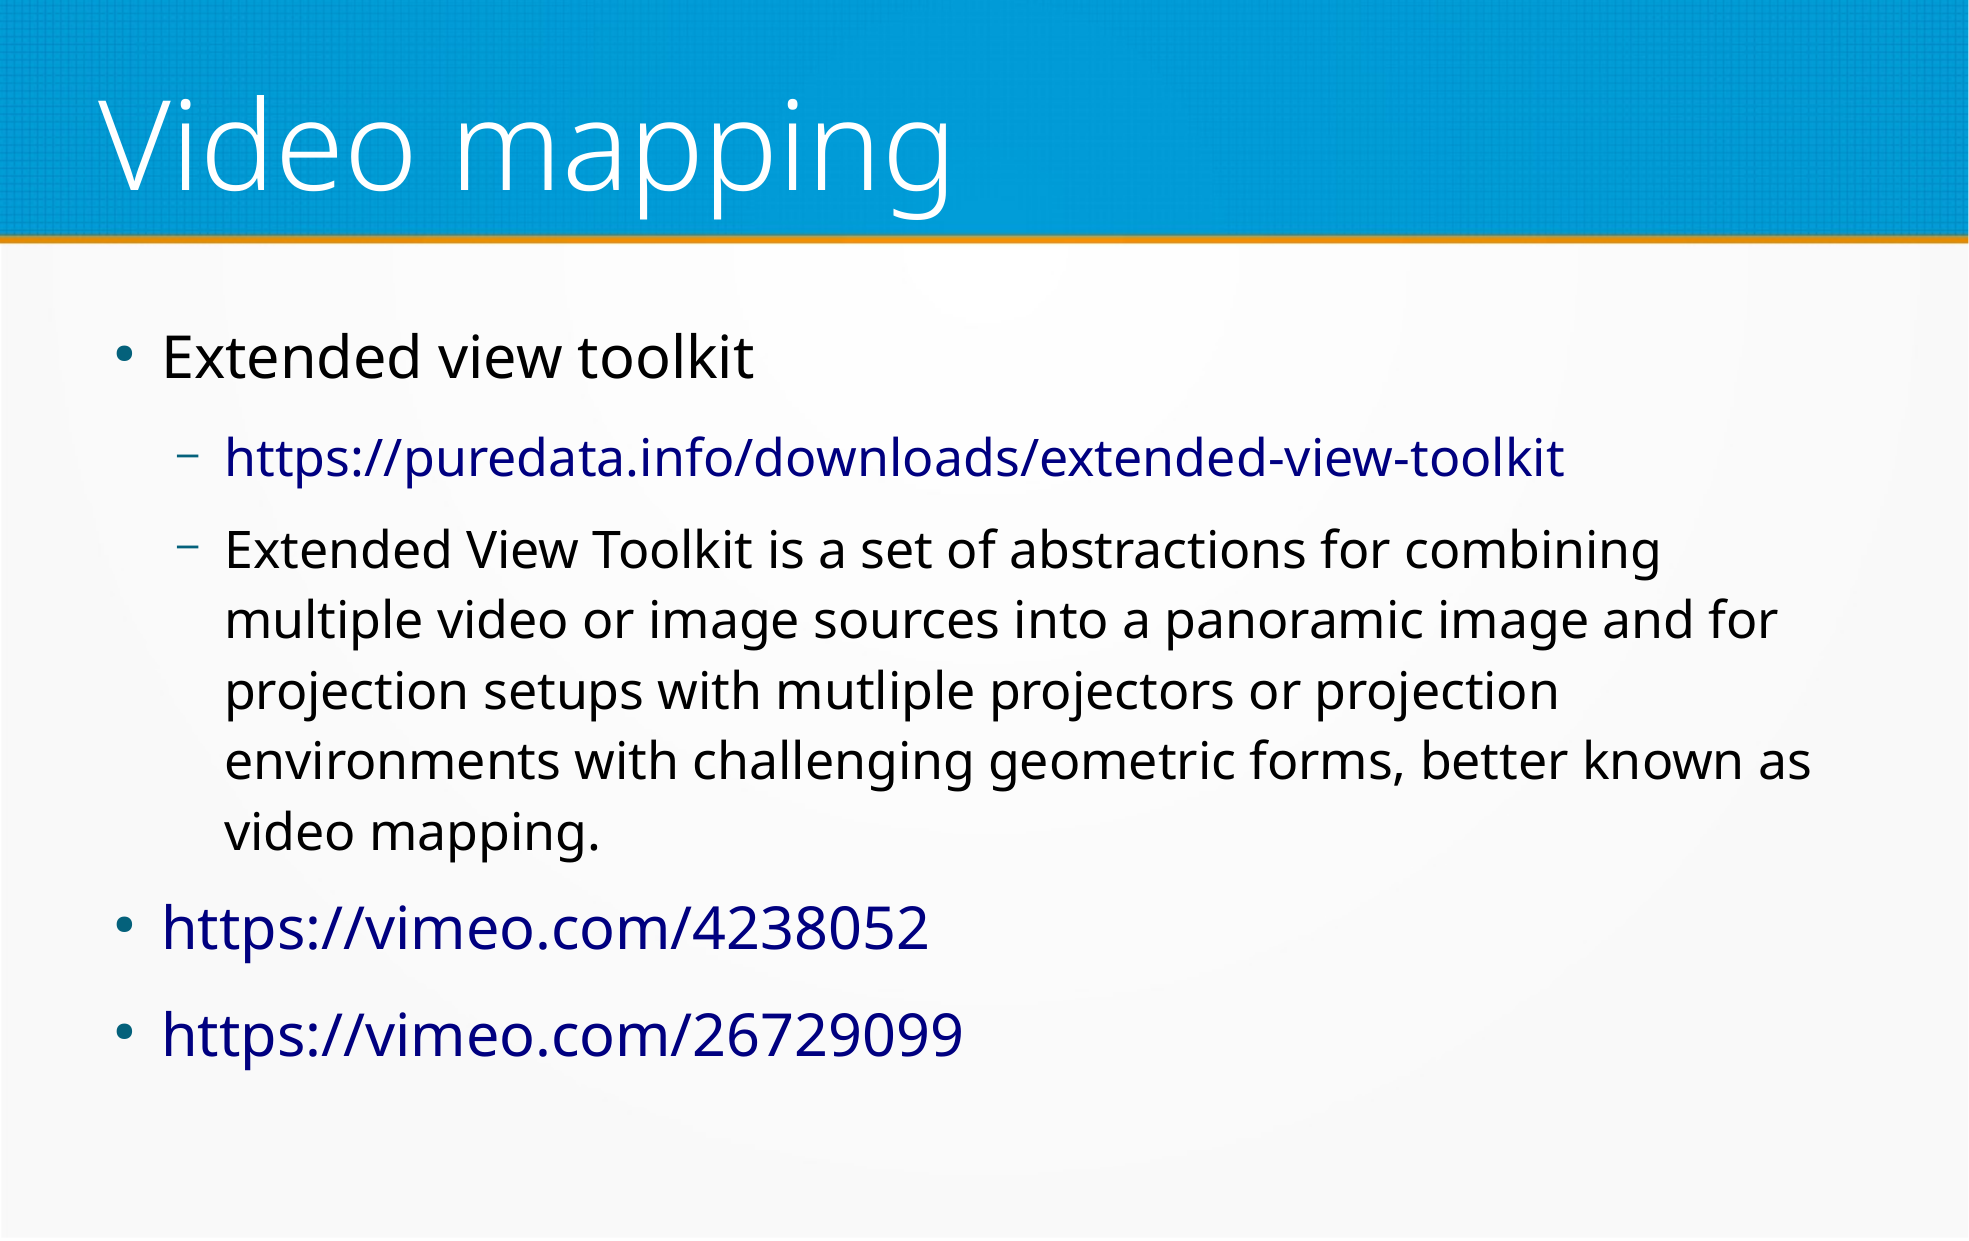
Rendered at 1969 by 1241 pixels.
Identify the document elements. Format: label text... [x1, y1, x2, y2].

list Extended view toolkit https://puredata.info/downloads/extended-view-toolkit Extended View Toolkit is a set of abstractions for combining multiple video or image sources into a panoramic image and for projection setups with mutliple projectors or projection environments with challenging geometric forms, better known as video mapping. https://vimeo.com/4238052 https://vimeo.com/26729099 [98, 315, 1861, 1081]
picture [0, 233, 1969, 1241]
title Video mapping [98, 19, 1870, 227]
